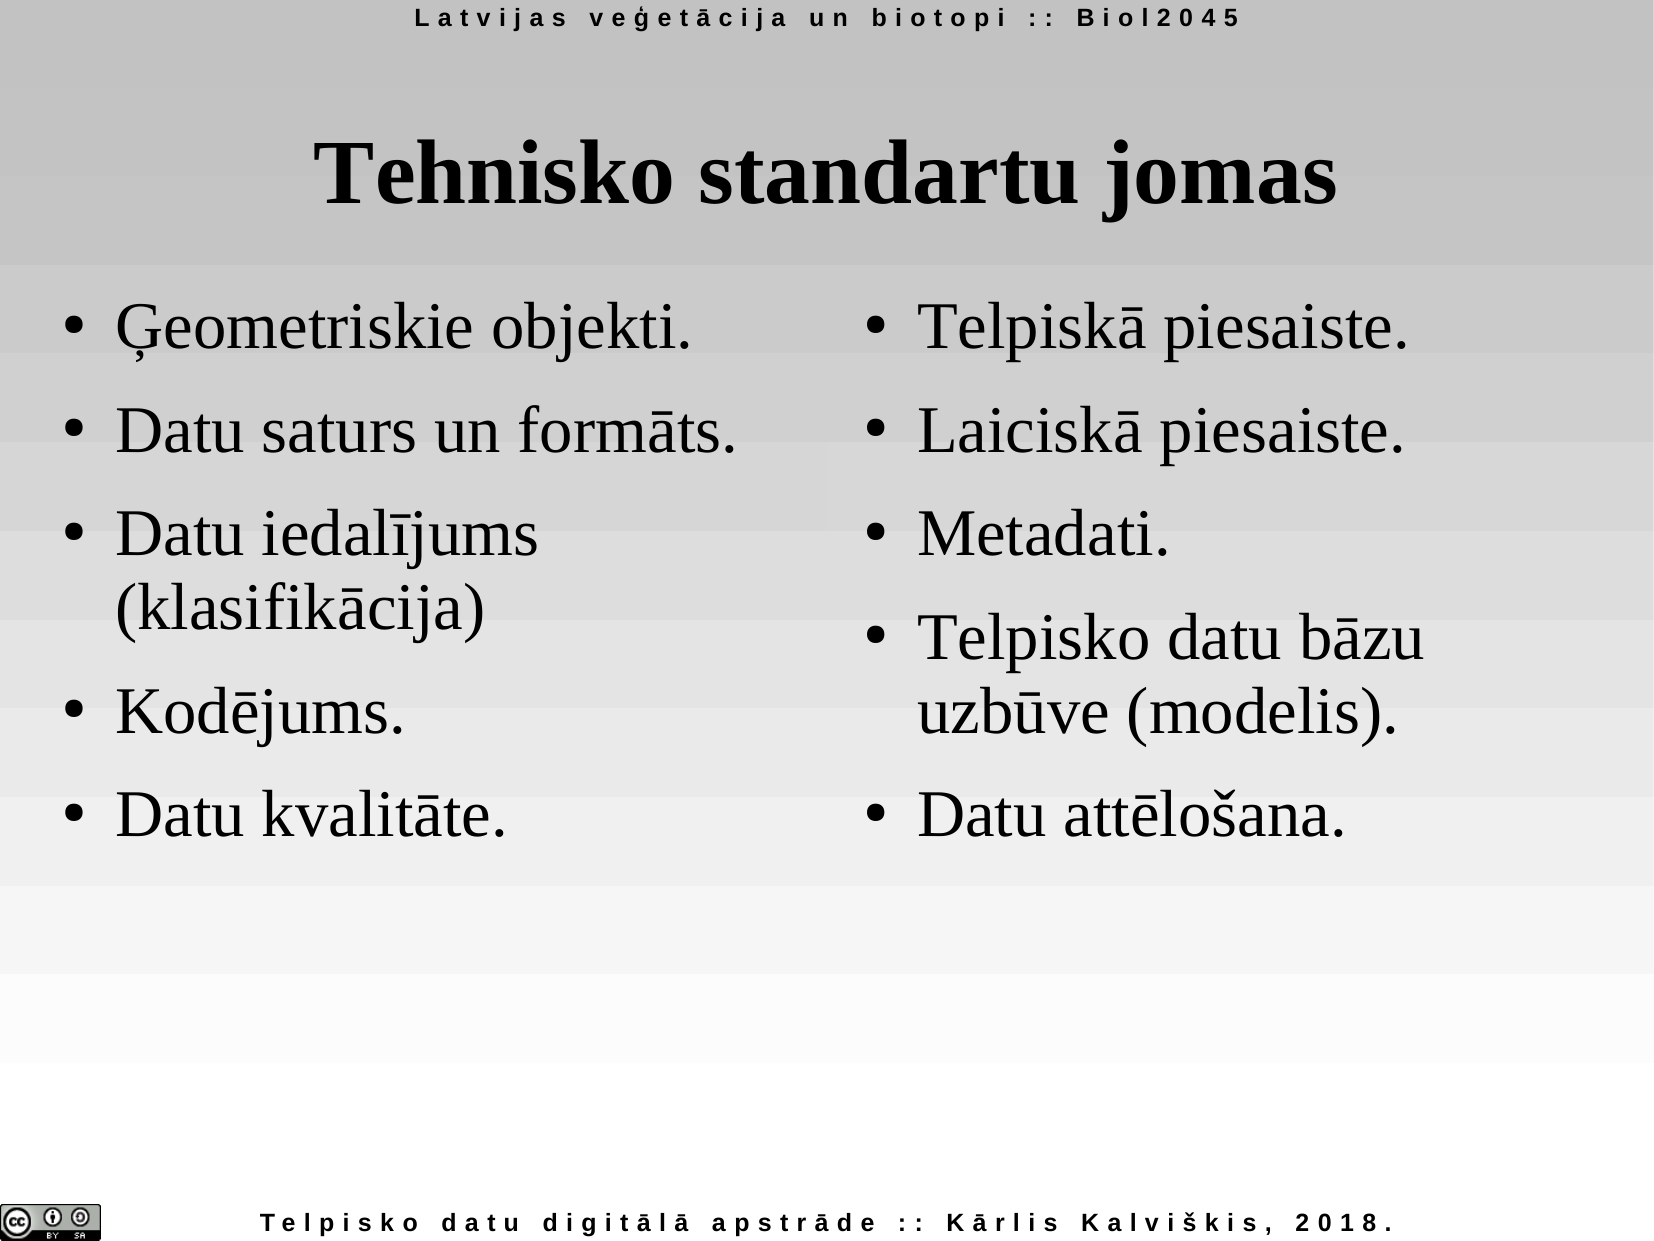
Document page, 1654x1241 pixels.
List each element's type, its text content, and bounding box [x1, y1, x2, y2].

list Ģeometriskie objekti. Datu saturs un formāts. Datu iedalījums (klasifikācija) Kodējums. Datu kvalitāte. [44, 289, 808, 1113]
picture [0, 0, 1654, 1241]
list Telpiskā piesaiste. Laiciskā piesaiste. Metadati. Telpisko datu bāzu uzbūve (modelis). Datu attēlošana. [846, 289, 1610, 1113]
title Tehnisko standartu jomas [29, 49, 1625, 296]
